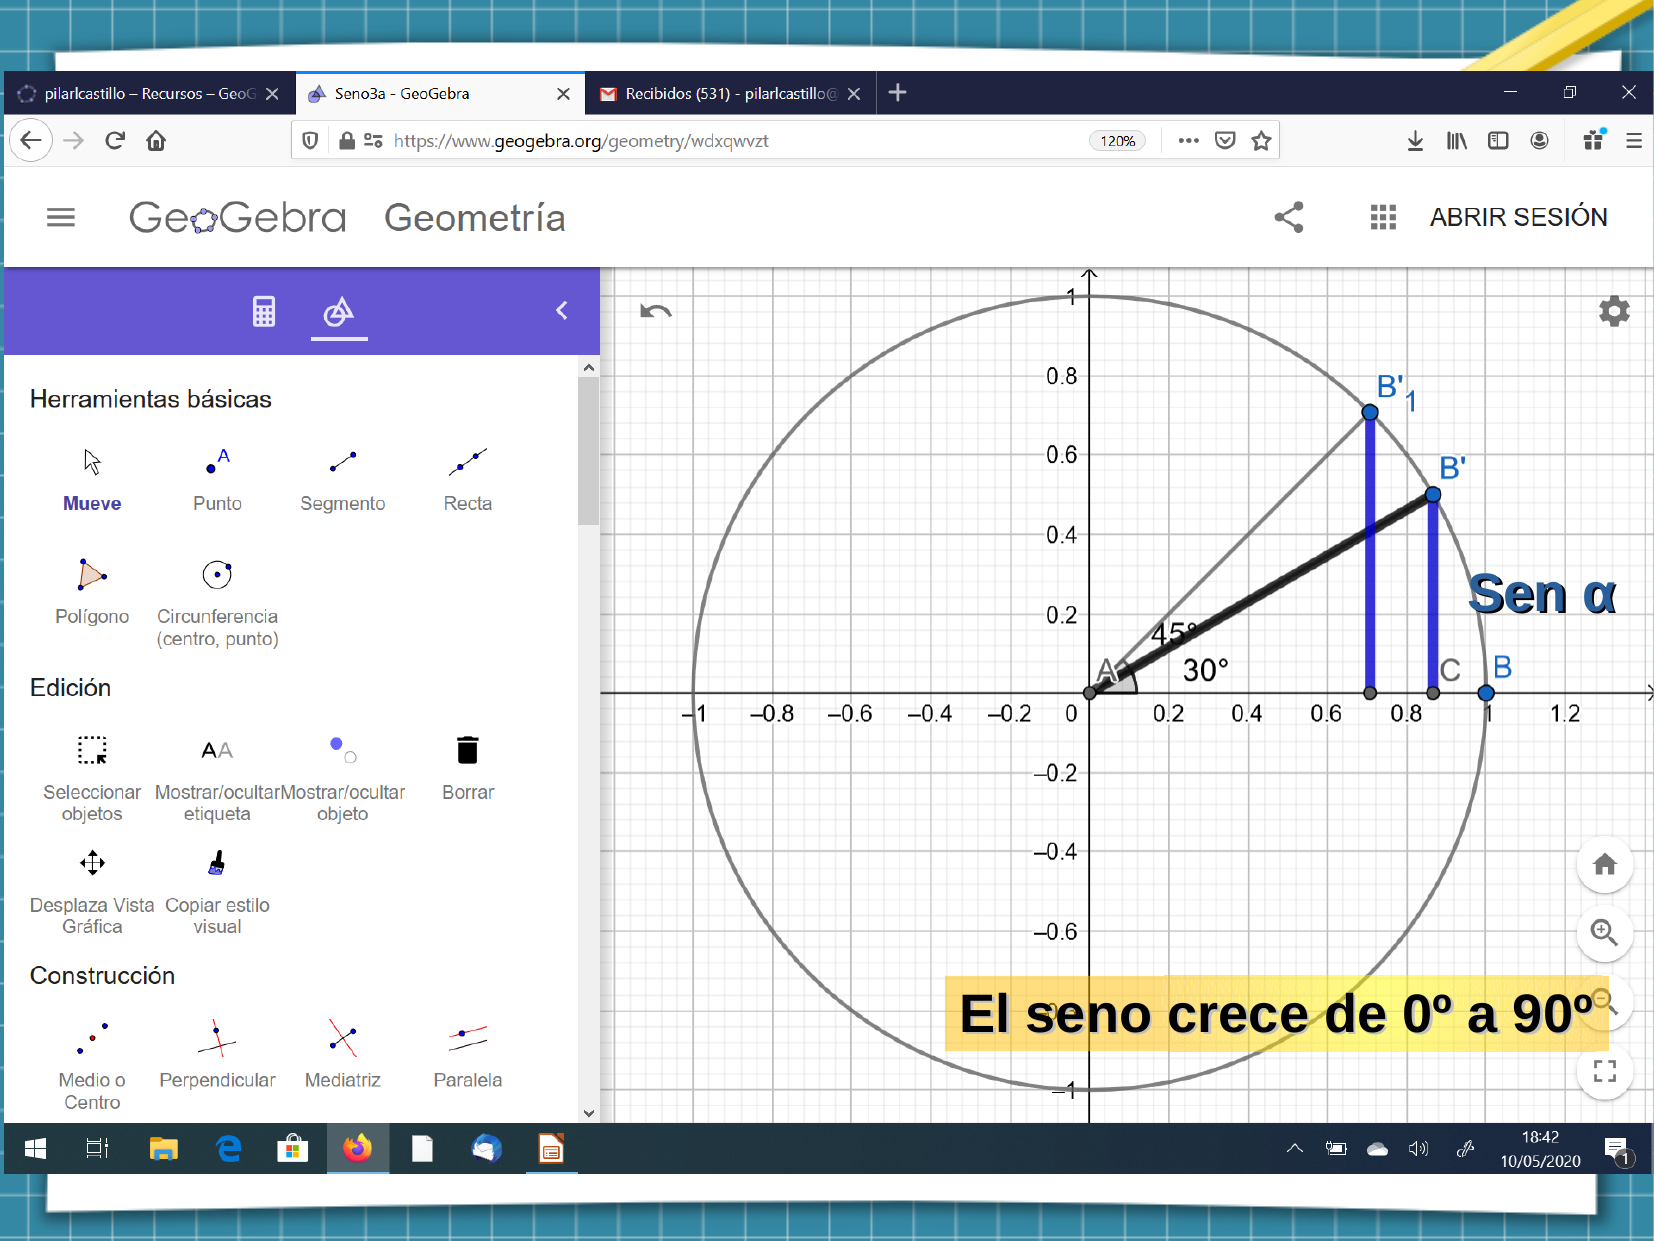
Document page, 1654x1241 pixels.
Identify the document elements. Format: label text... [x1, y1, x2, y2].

picture [0, 0, 1654, 1241]
text_box El seno crece de 0º a 90º [944, 975, 1609, 1052]
text_box Sen α [1452, 555, 1642, 692]
